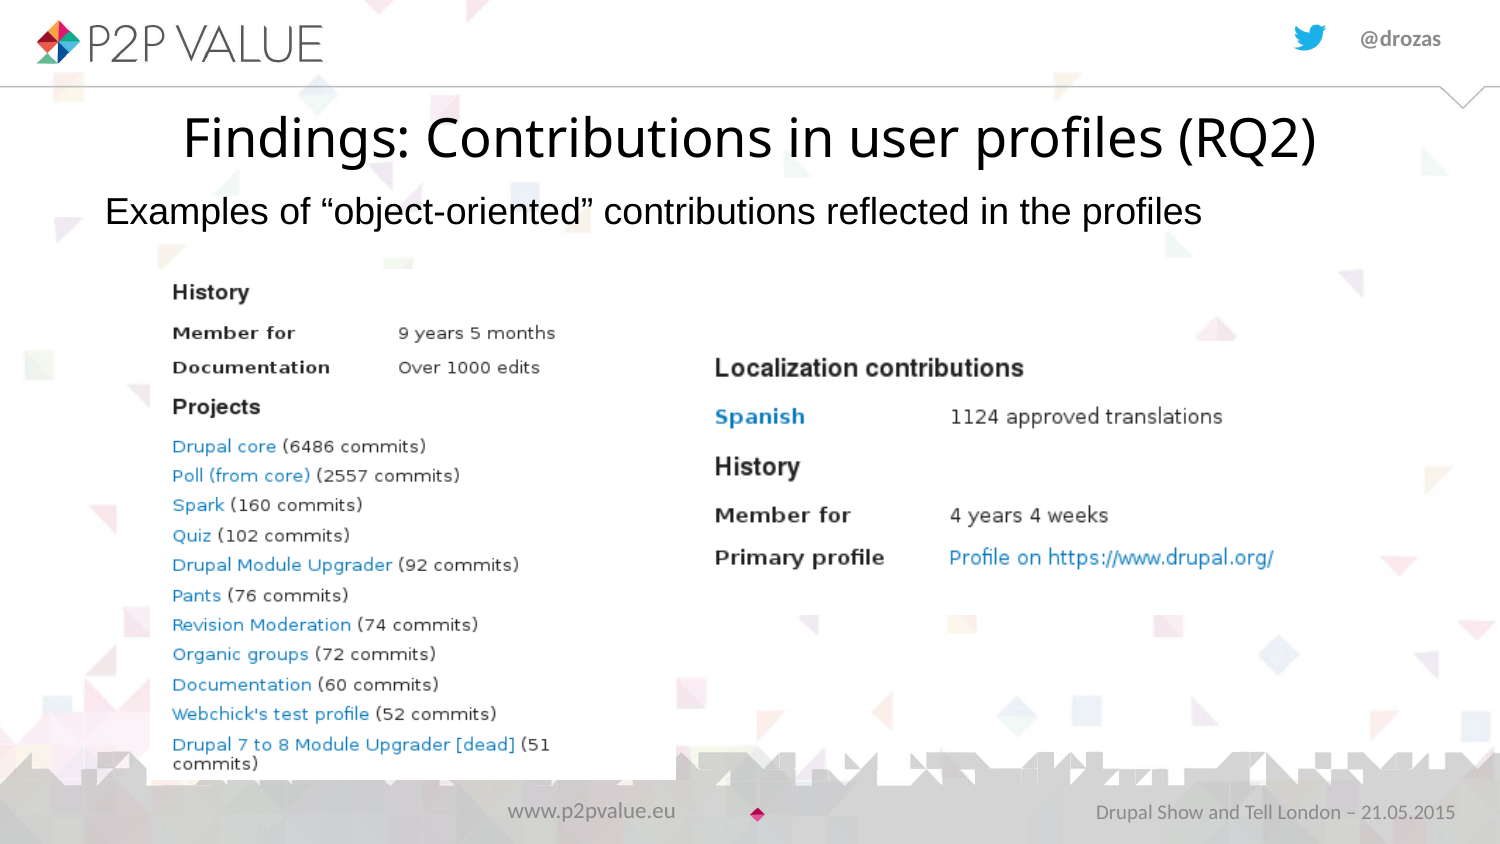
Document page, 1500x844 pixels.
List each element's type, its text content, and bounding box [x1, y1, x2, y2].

picture [0, 181, 1500, 844]
text_box Examples of “object-oriented” contributions reflected in the profiles [90, 183, 1500, 241]
text_box @drozas [1333, 15, 1455, 60]
title Findings: Contributions in user profiles (RQ2) [0, 92, 1500, 181]
text_box www.p2pvalue.eu [501, 789, 720, 829]
picture [0, 0, 1500, 92]
text_box Drupal Show and Tell London – 21.05.2015 [777, 788, 1470, 834]
